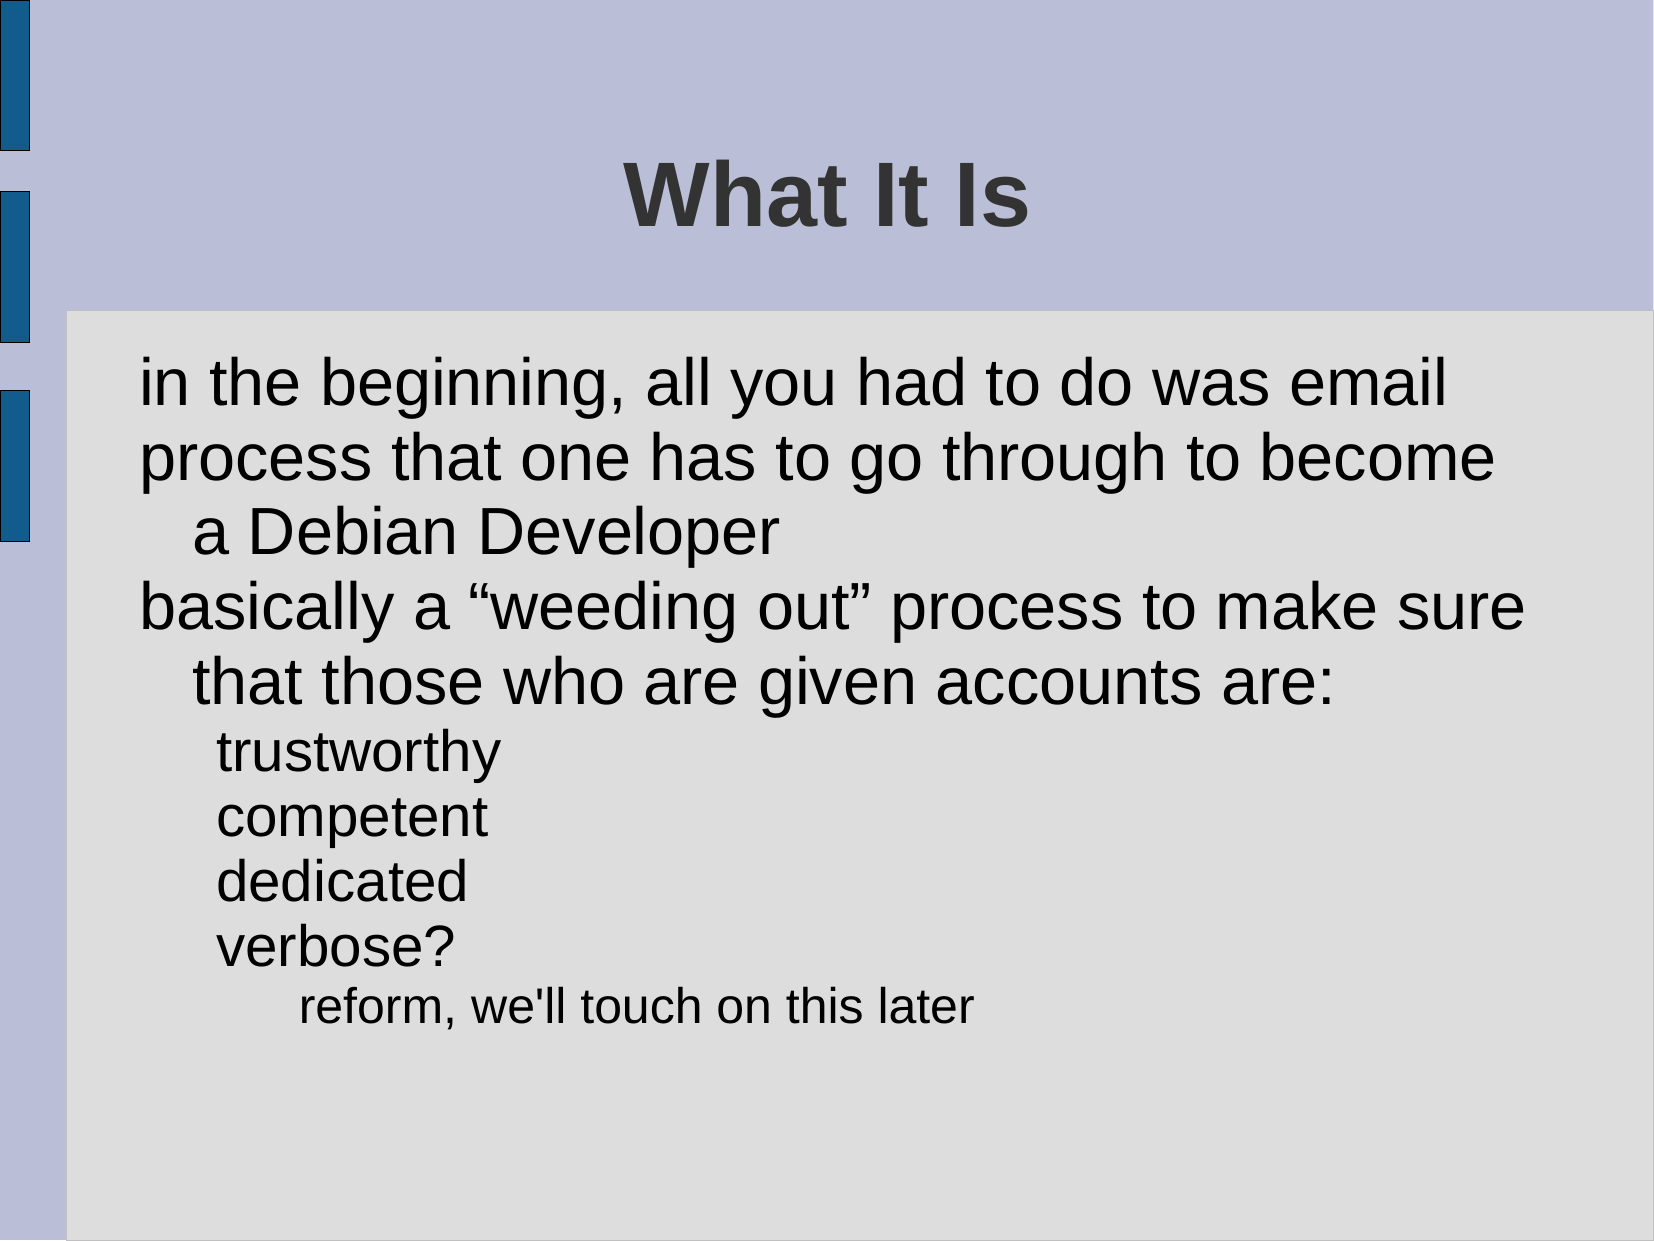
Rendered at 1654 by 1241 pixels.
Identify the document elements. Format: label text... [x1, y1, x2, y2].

title What It Is [121, 91, 1534, 299]
list in the beginning, all you had to do was email process that one has to go through to become a Debian Developer basically a “weeding out” process to make sure that those who are given accounts are: trustworthy competent dedicated verbose? reform, we'll touch on this later [121, 344, 1534, 1219]
